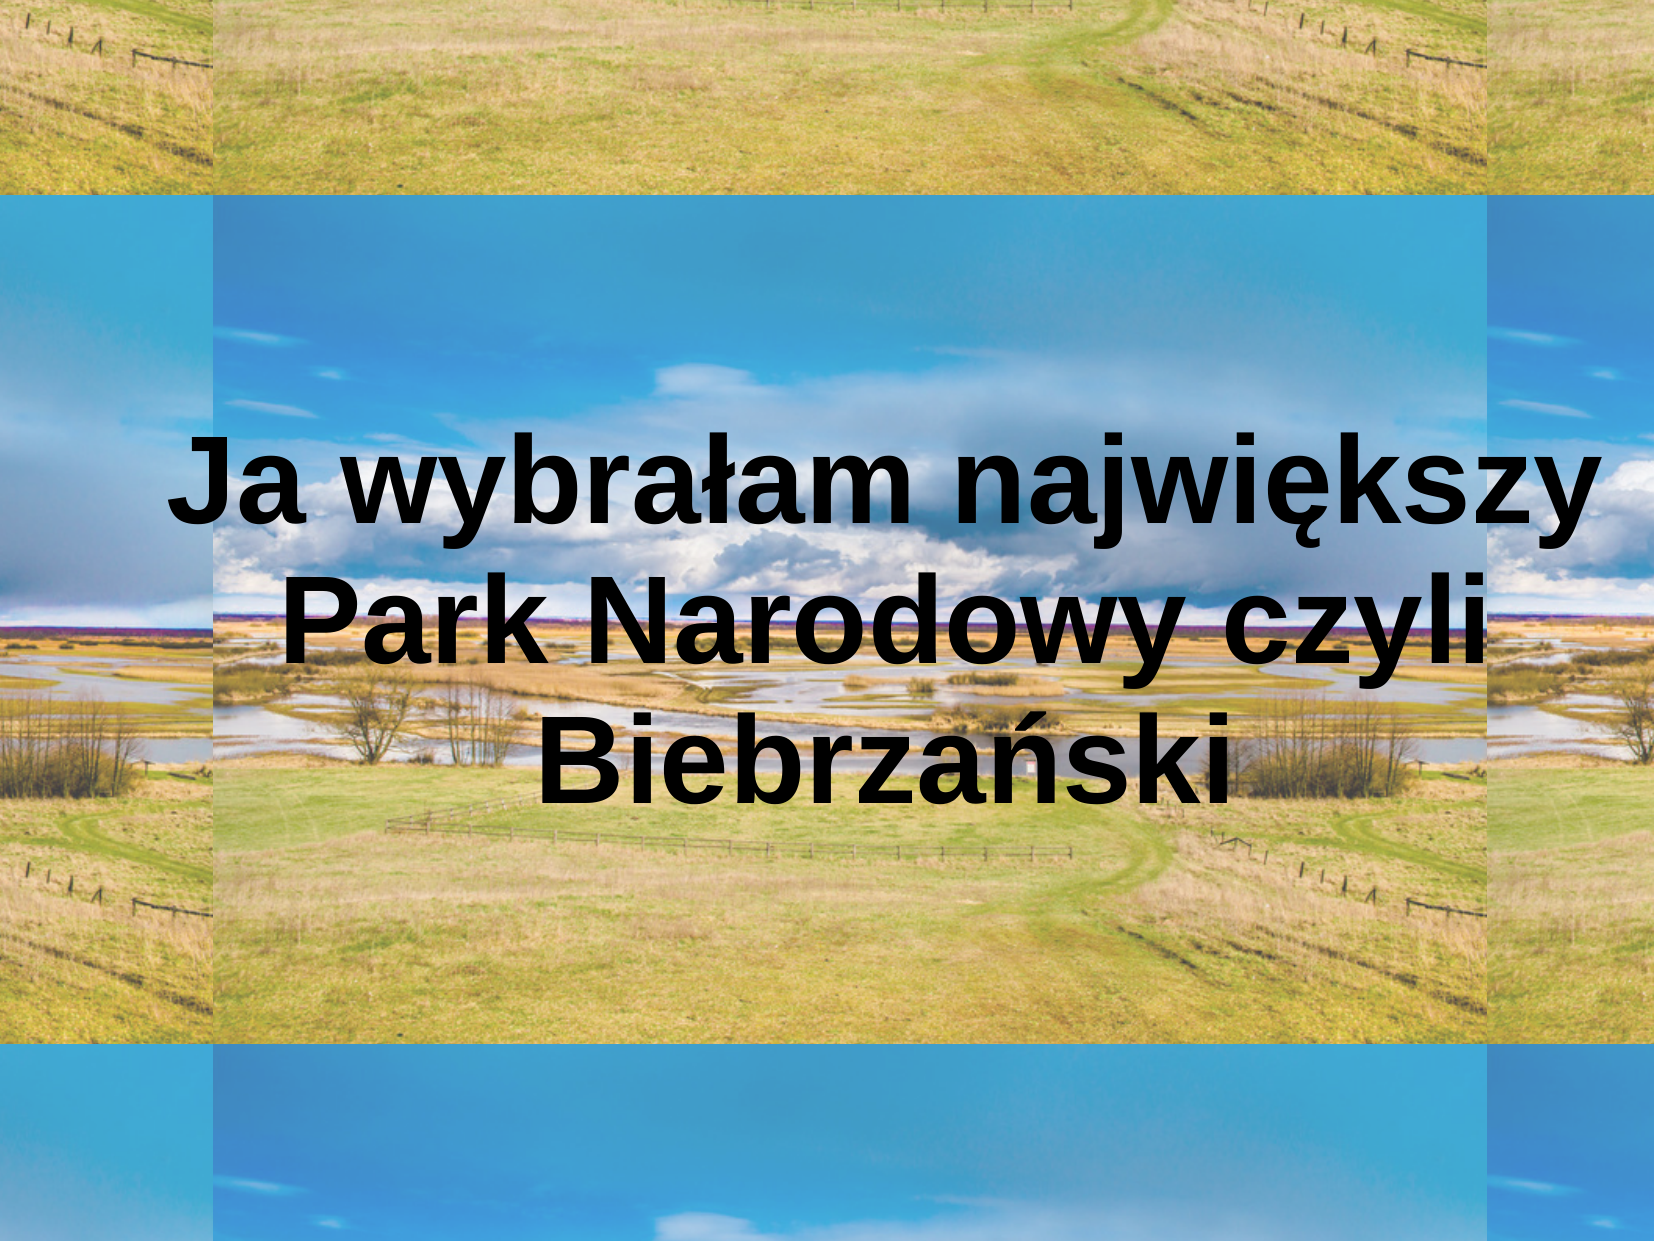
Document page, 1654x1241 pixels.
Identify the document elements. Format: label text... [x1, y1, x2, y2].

text_box [13, 20, 1502, 228]
list Ja wybrałam największy Park Narodowy czyli Biebrzański [0, 0, 1654, 1241]
